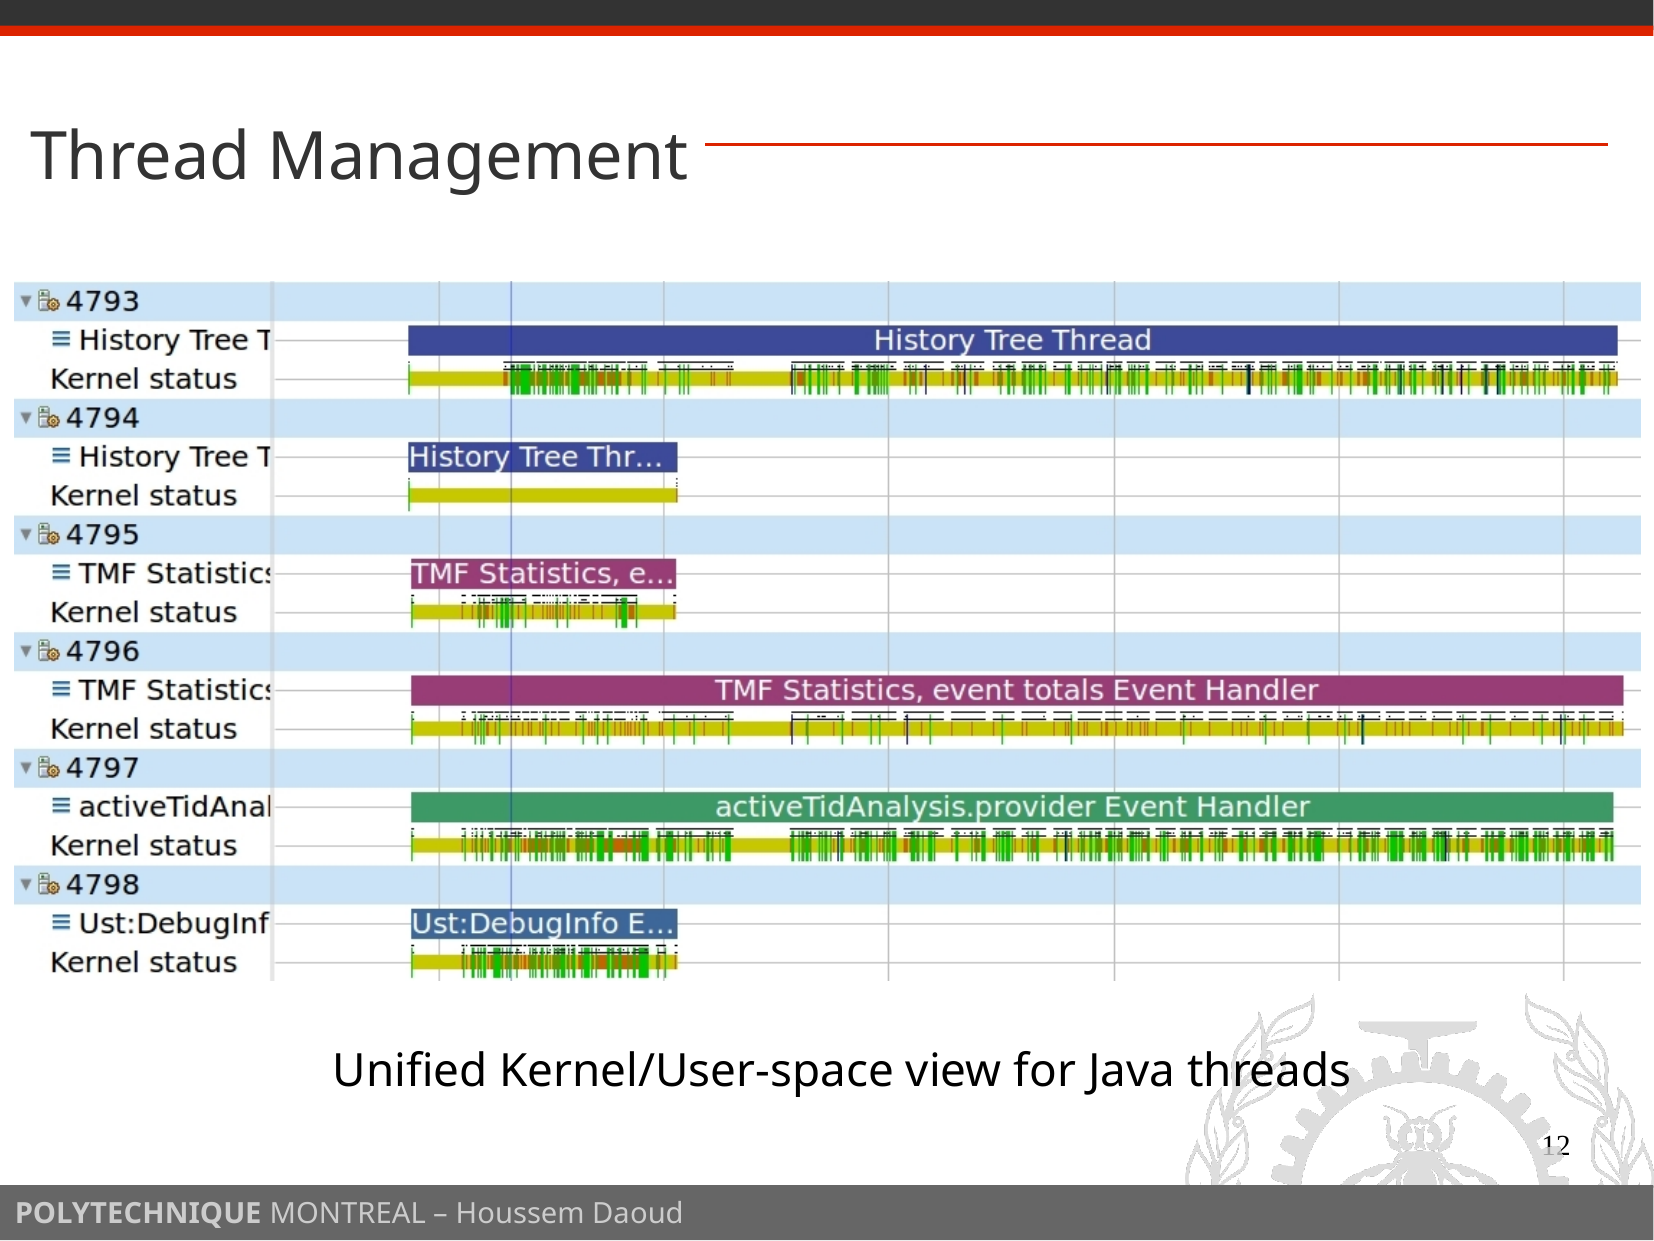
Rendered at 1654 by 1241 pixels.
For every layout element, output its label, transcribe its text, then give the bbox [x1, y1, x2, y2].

text_box POLYTECHNIQUE MONTREAL – Houssem Daoud [0, 1185, 1654, 1241]
text_box [0, 0, 1654, 36]
text_box Unified Kernel/User-space view for Java threads [282, 1030, 1426, 1111]
text_box Thread Management [30, 60, 1561, 203]
picture [14, 281, 1654, 1185]
